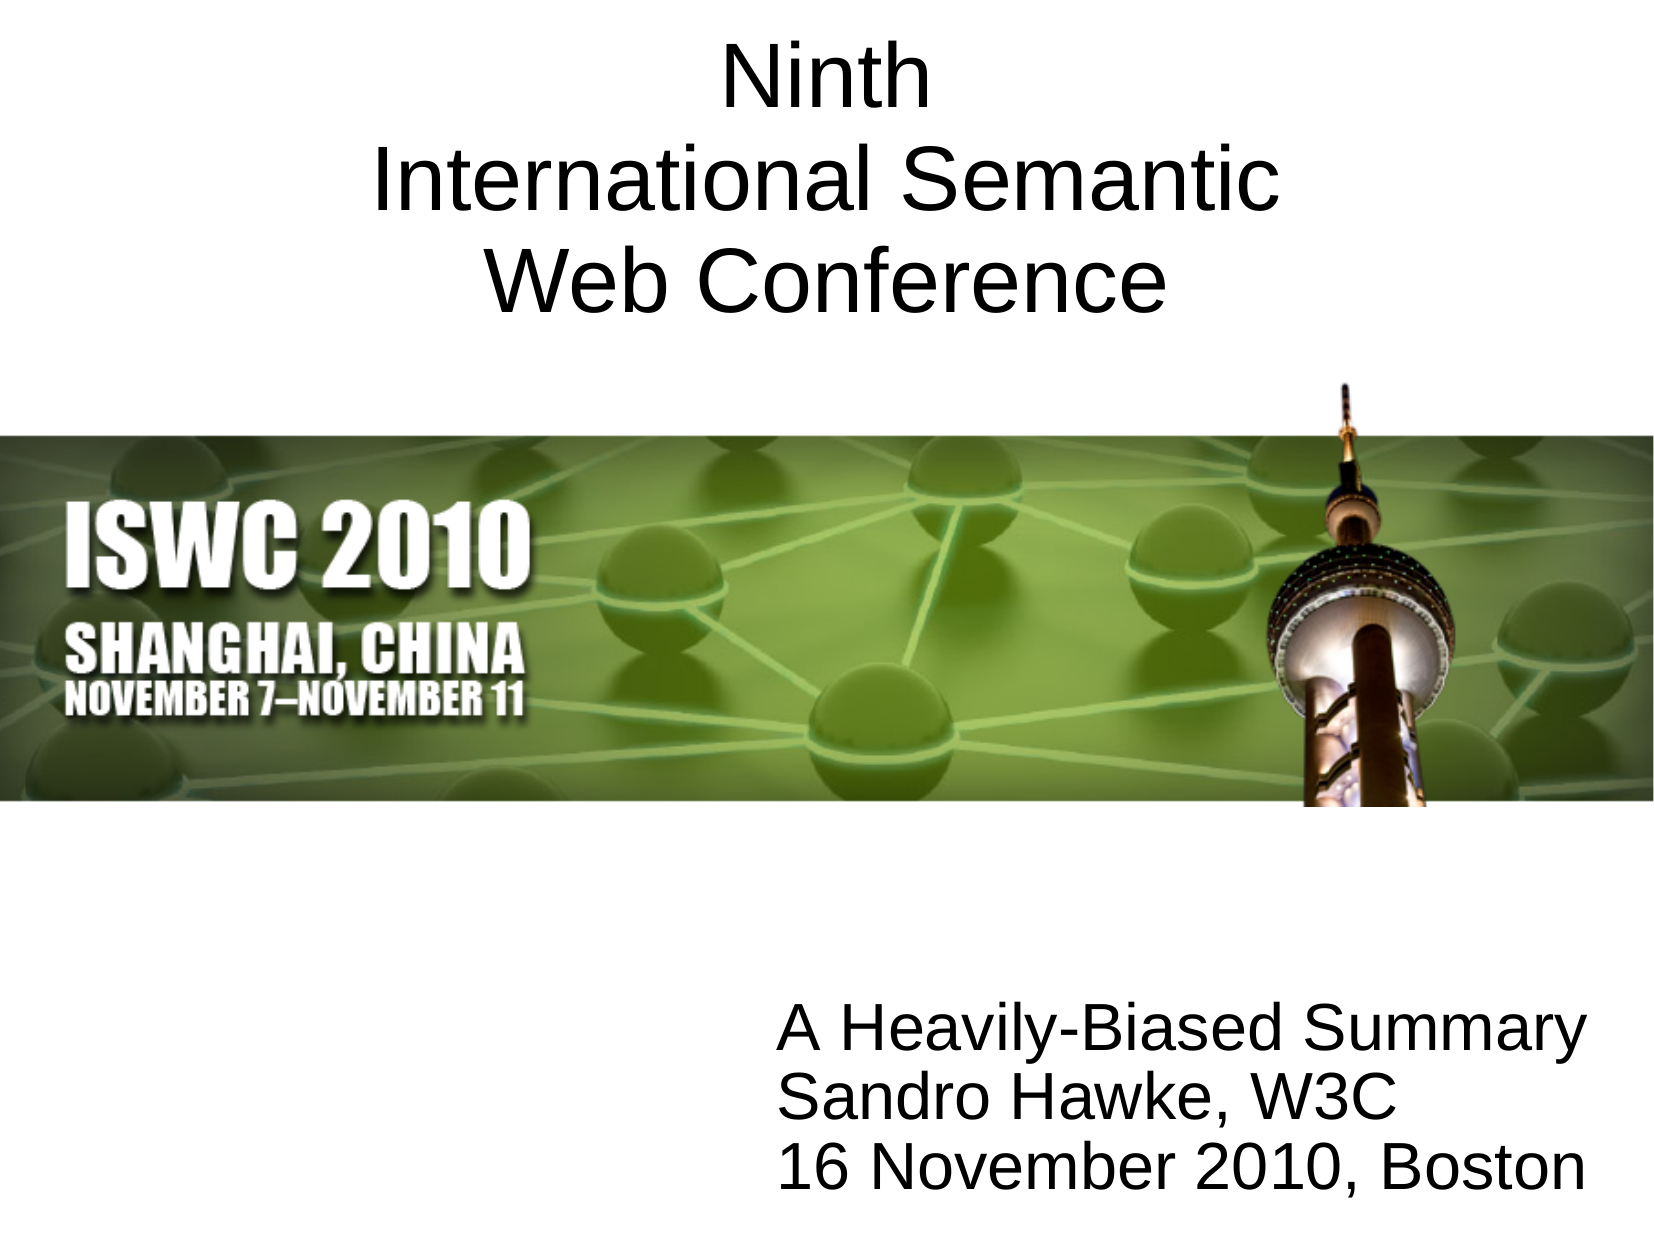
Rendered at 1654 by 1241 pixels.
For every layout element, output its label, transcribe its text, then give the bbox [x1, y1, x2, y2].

picture [0, 376, 1654, 807]
title Ninth International Semantic Web Conference [82, 24, 1571, 333]
text_box A Heavily-Biased Summary Sandro Hawke, W3C 16 November 2010, Boston [762, 987, 1607, 1211]
